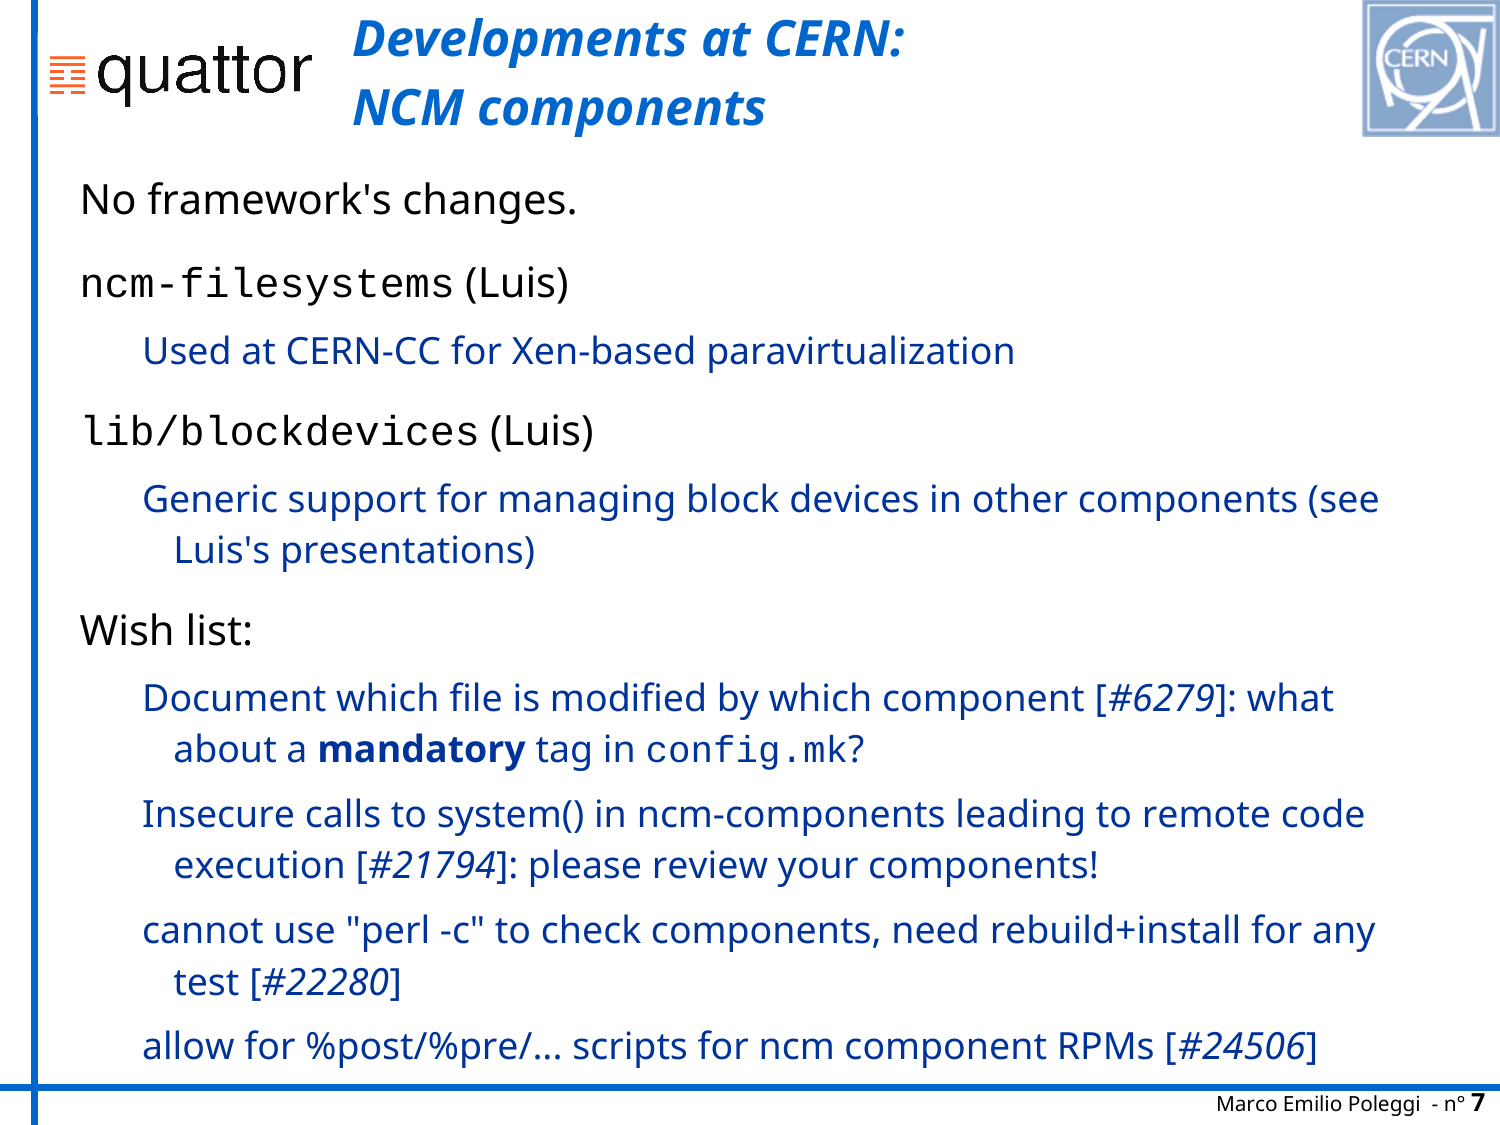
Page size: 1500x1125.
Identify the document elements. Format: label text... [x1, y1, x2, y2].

title Developments at CERN: NCM components [337, 12, 1326, 148]
list No framework's changes. ncm-filesystems (Luis) Used at CERN-CC for Xen-based paravirtualization lib/blockdevices (Luis) Generic support for managing block devices in other components (see Luis's presentations) Wish list: Document which file is modified by which component [#6279]: what about a mandatory tag in config.mk? Insecure calls to system() in ncm-components leading to remote code execution [#21794]: please review your components! cannot use "perl -c" to check components, need rebuild+install for any test [#22280] allow for %post/%pre/... scripts for ncm component RPMs [#24506] [64, 162, 1450, 1063]
